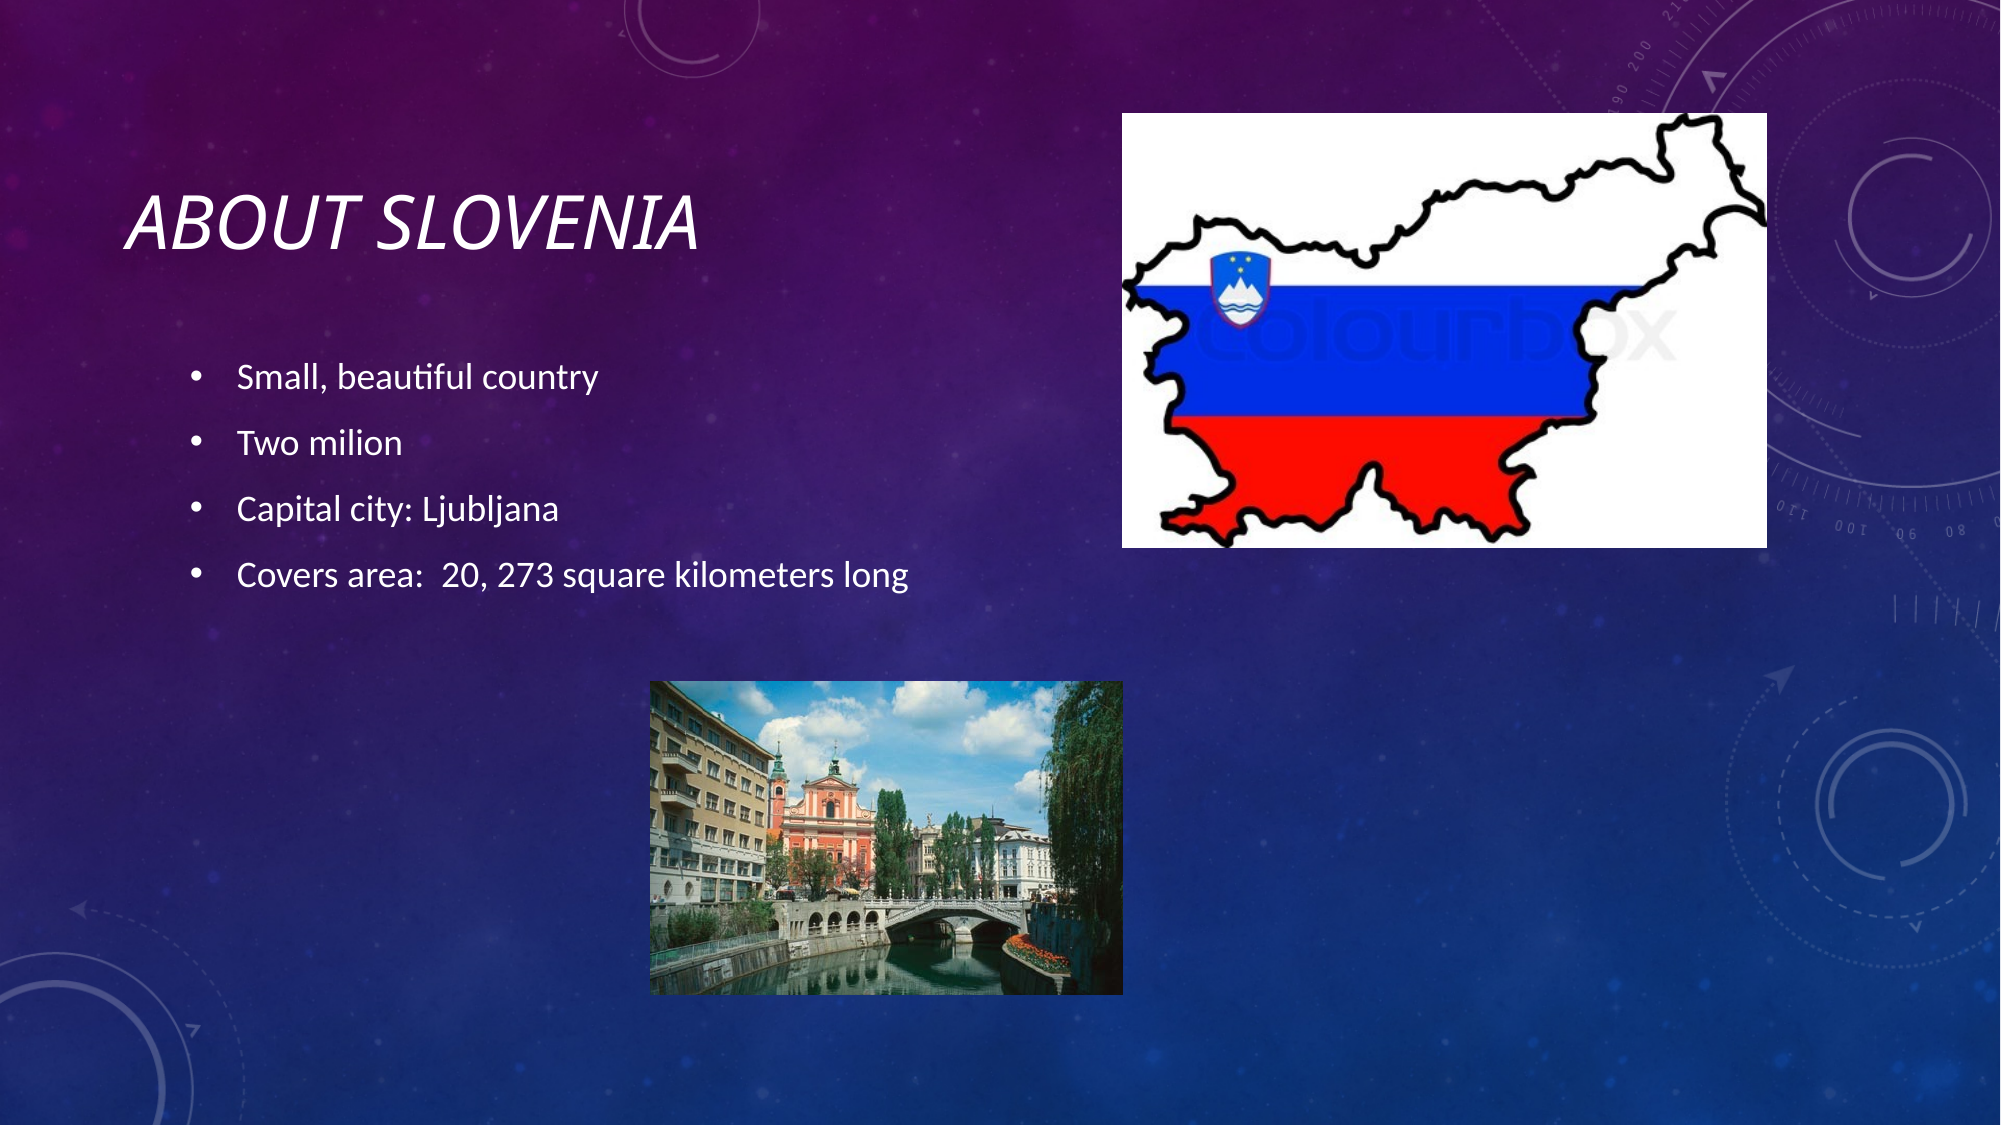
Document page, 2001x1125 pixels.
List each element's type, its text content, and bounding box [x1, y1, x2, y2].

picture [0, 0, 2001, 1125]
title About Slovenia [112, 99, 1775, 339]
list Small, beautiful country Two milion Capital city: Ljubljana Covers area: 20, 273 square kilometers long [174, 345, 1825, 660]
